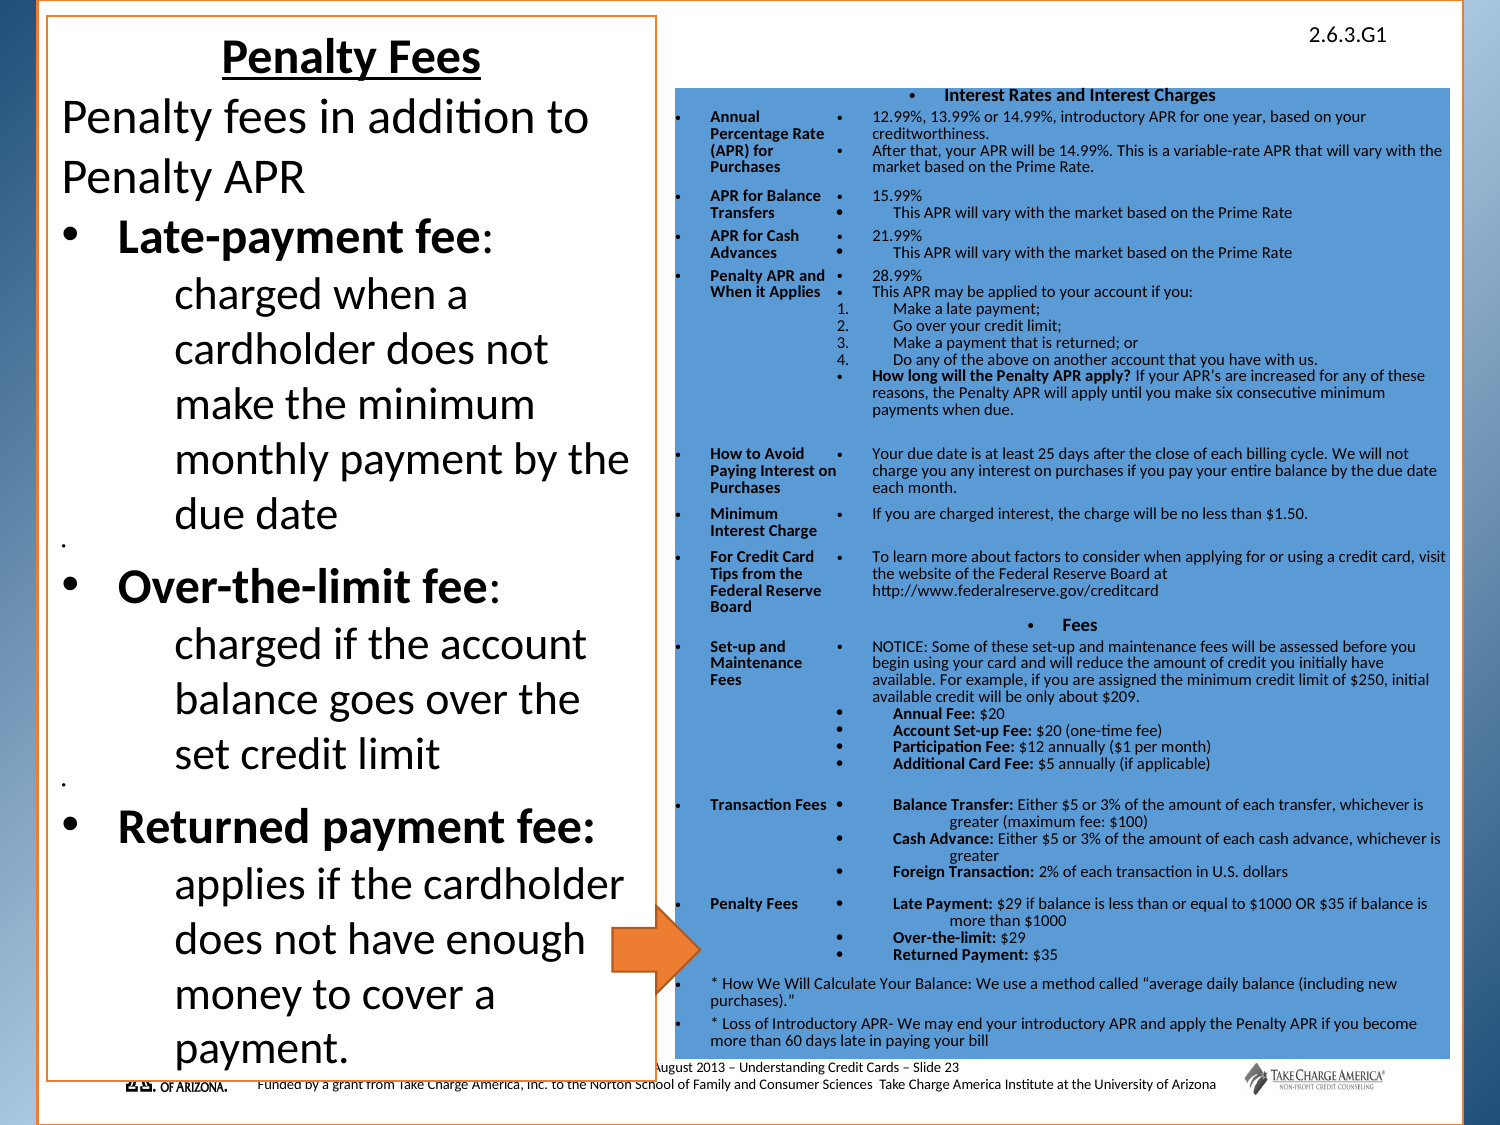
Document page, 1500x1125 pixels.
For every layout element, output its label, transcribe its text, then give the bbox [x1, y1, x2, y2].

table_cell Set-up and Maintenance Fees [675, 640, 837, 798]
table_cell For Credit Card Tips from the Federal Reserve Board [675, 550, 837, 617]
table_cell 21.99% This APR will vary with the market based on the Prime Rate [837, 229, 1450, 269]
table_cell APR for Balance Transfers [675, 189, 837, 229]
table_cell Your due date is at least 25 days after the close of each billing cycle. We will not charge you any interest on purchases if you pay your entire balance by the due date each month. [837, 447, 1450, 507]
table_cell * Loss of Introductory APR- We may end your introductory APR and apply the Penalty APR if you become more than 60 days late in paying your bill [675, 1017, 1450, 1059]
table_cell 28.99% This APR may be applied to your account if you: Make a late payment; Go over your credit limit; Make a payment that is returned; or Do any of the above on another account that you have with us. How long will the Penalty APR apply? If your APR’s are increased for any of these reasons, the Penalty APR will apply until you make six consecutive minimum payments when due. [837, 269, 1450, 447]
table_cell Penalty APR and When it Applies [675, 269, 837, 447]
table_cell * How We Will Calculate Your Balance: We use a method called “average daily balance (including new purchases).” [675, 977, 1450, 1017]
table_cell Penalty Fees [675, 898, 837, 977]
table_cell To learn more about factors to consider when applying for or using a credit card, visit the website of the Federal Reserve Board at http://www.federalreserve.gov/creditcard [837, 550, 1450, 617]
table_cell NOTICE: Some of these set-up and maintenance fees will be assessed before you begin using your card and will reduce the amount of credit you initially have available. For example, if you are assigned the minimum credit limit of $250, initial available credit will be only about $209. Annual Fee: $20 Account Set-up Fee: $20 (one-time fee) Participation Fee: $12 annually ($1 per month) Additional Card Fee: $5 annually (if applicable) [837, 640, 1450, 798]
table_header Interest Rates and Interest Charges [675, 88, 1450, 110]
table_cell Late Payment: $29 if balance is less than or equal to $1000 OR $35 if balance is more than $1000 Over-the-limit: $29 Returned Payment: $35 [837, 898, 1450, 977]
table_cell APR for Cash Advances [675, 229, 837, 269]
table_cell Annual Percentage Rate (APR) for Purchases [675, 110, 837, 189]
table_cell Fees [675, 617, 1450, 640]
table_cell How to Avoid Paying Interest on Purchases [675, 447, 837, 507]
table_cell If you are charged interest, the charge will be no less than $1.50. [837, 507, 1450, 550]
table_cell 15.99% This APR will vary with the market based on the Prime Rate [837, 189, 1450, 229]
table_cell Transaction Fees [675, 798, 837, 898]
text_box Penalty Fees Penalty fees in addition to Penalty APR Late-payment fee: charged when a cardholder does not make the minimum monthly payment by the due date Over-the-limit fee: charged if the account balance goes over the set credit limit Returned payment fee: applies if the cardholder does not have enough money to cover a payment. [47, 16, 656, 1081]
table_cell Balance Transfer: Either $5 or 3% of the amount of each transfer, whichever is greater (maximum fee: $100) Cash Advance: Either $5 or 3% of the amount of each cash advance, whichever is greater Foreign Transaction: 2% of each transaction in U.S. dollars [837, 798, 1450, 898]
text_box [612, 905, 701, 994]
table_cell Minimum Interest Charge [675, 507, 837, 550]
table_cell 12.99%, 13.99% or 14.99%, introductory APR for one year, based on your creditworthiness. After that, your APR will be 14.99%. This is a variable-rate APR that will vary with the market based on the Prime Rate. [837, 110, 1450, 189]
